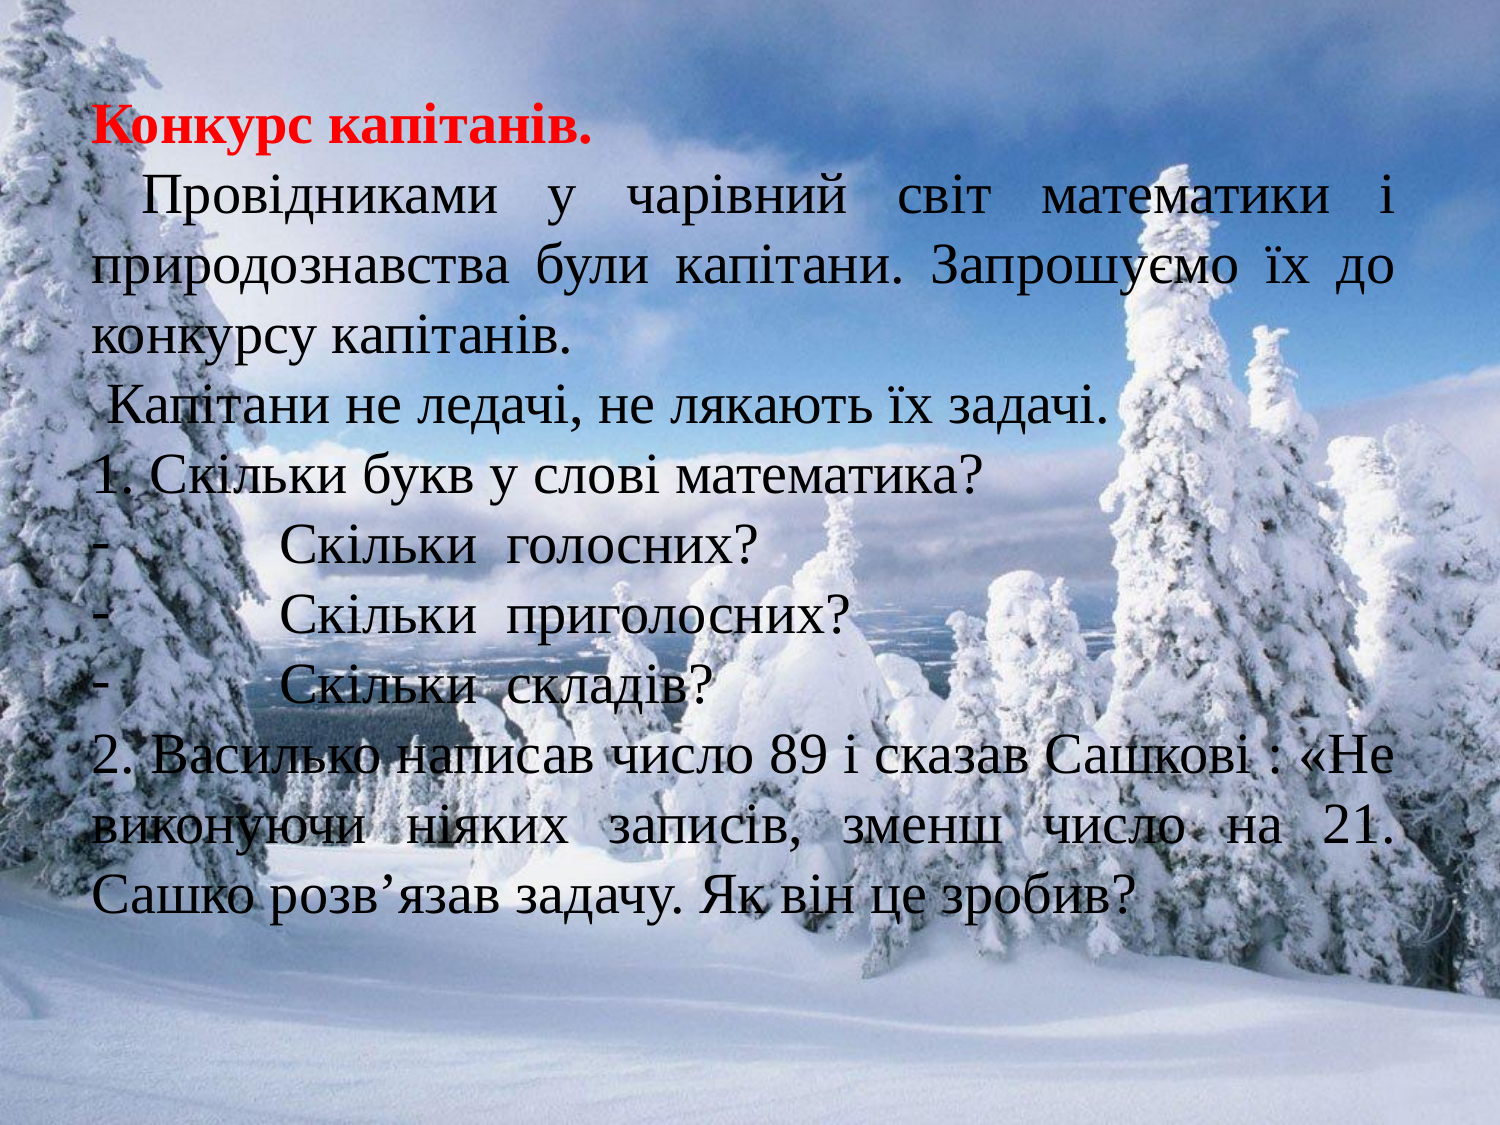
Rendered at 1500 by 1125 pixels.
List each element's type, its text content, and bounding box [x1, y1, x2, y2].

text_box Конкурс капітанів. Провідниками у чарівний світ математики і природознавства були капітани. Запрошуємо їх до конкурсу капітанів. Капітани не ледачі, не лякають їх задачі. 1. Скільки букв у слові математика? Скільки голосних? Скільки приголосних? Скільки складів? 2. Василько написав число 89 і сказав Сашкові : «Не виконуючи ніяких записів, зменш число на 21. Сашко розв’язав задачу. Як він це зробив? [77, 78, 1412, 933]
